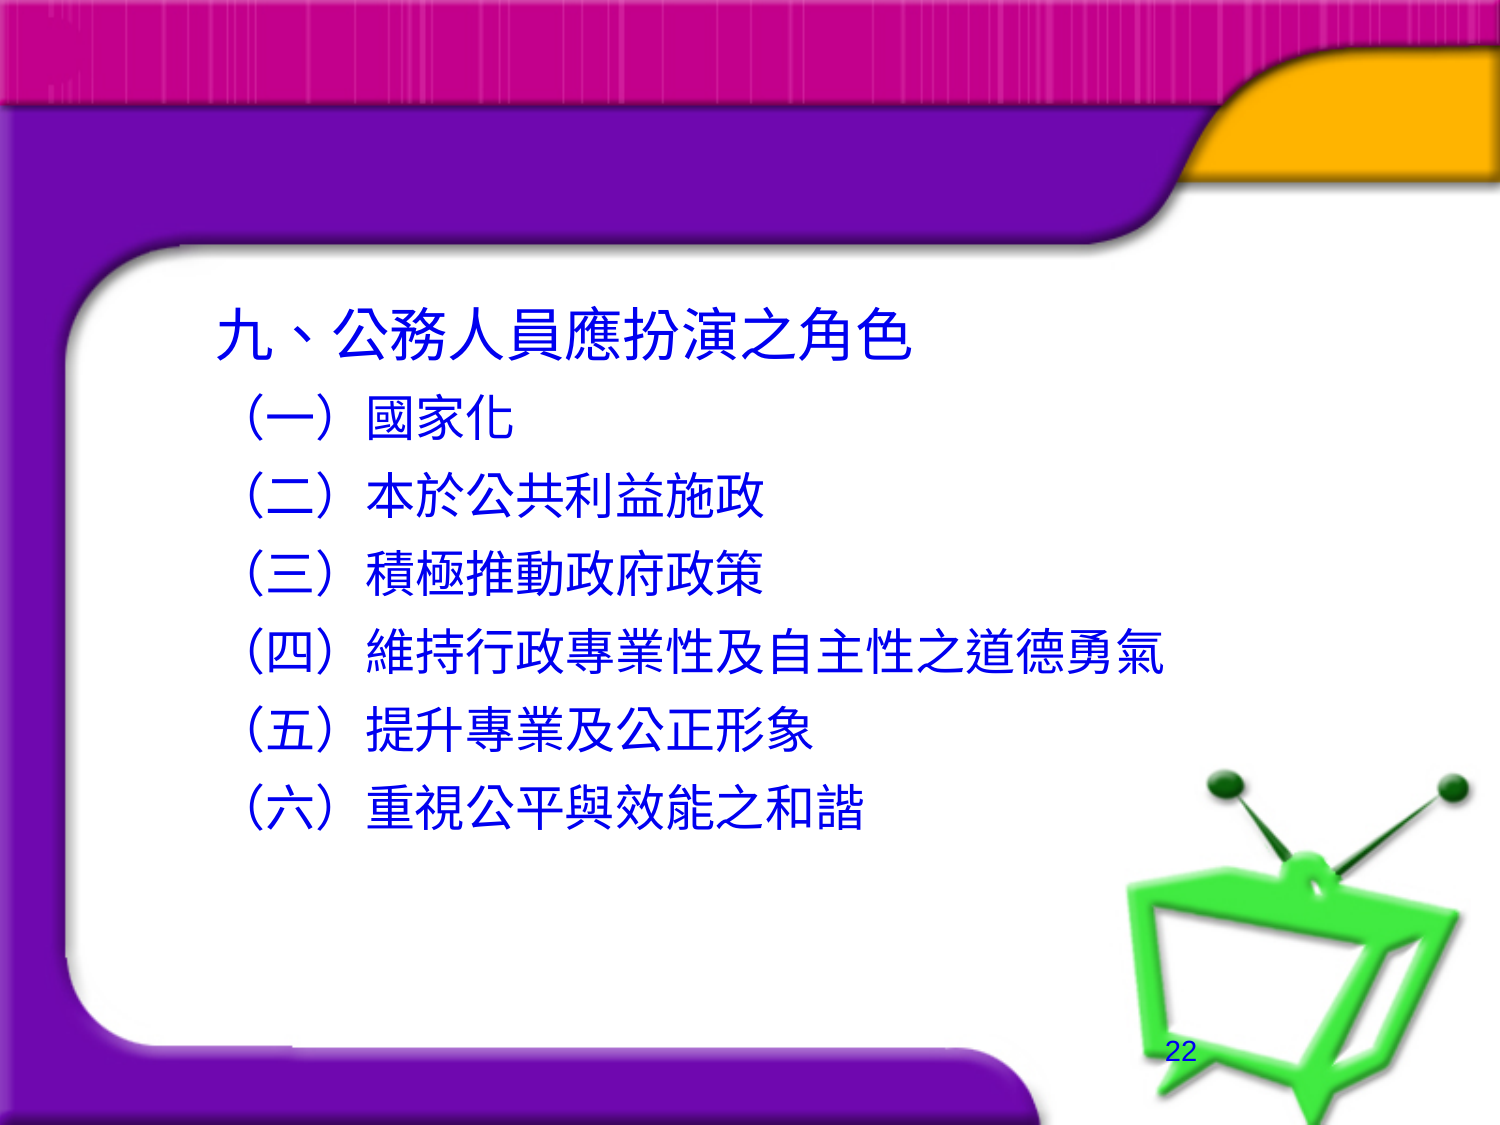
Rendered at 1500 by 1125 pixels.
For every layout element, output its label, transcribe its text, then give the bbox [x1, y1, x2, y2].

text_box [1149, 1025, 1463, 1101]
text_box 九、公務人員應扮演之角色 （一）國家化 （二）本於公共利益施政 （三）積極推動政府政策 （四）維持行政專業性及自主性之道德勇氣 （五）提升專業及公正形象 （六）重視公平與效能之和諧 [200, 290, 1500, 844]
